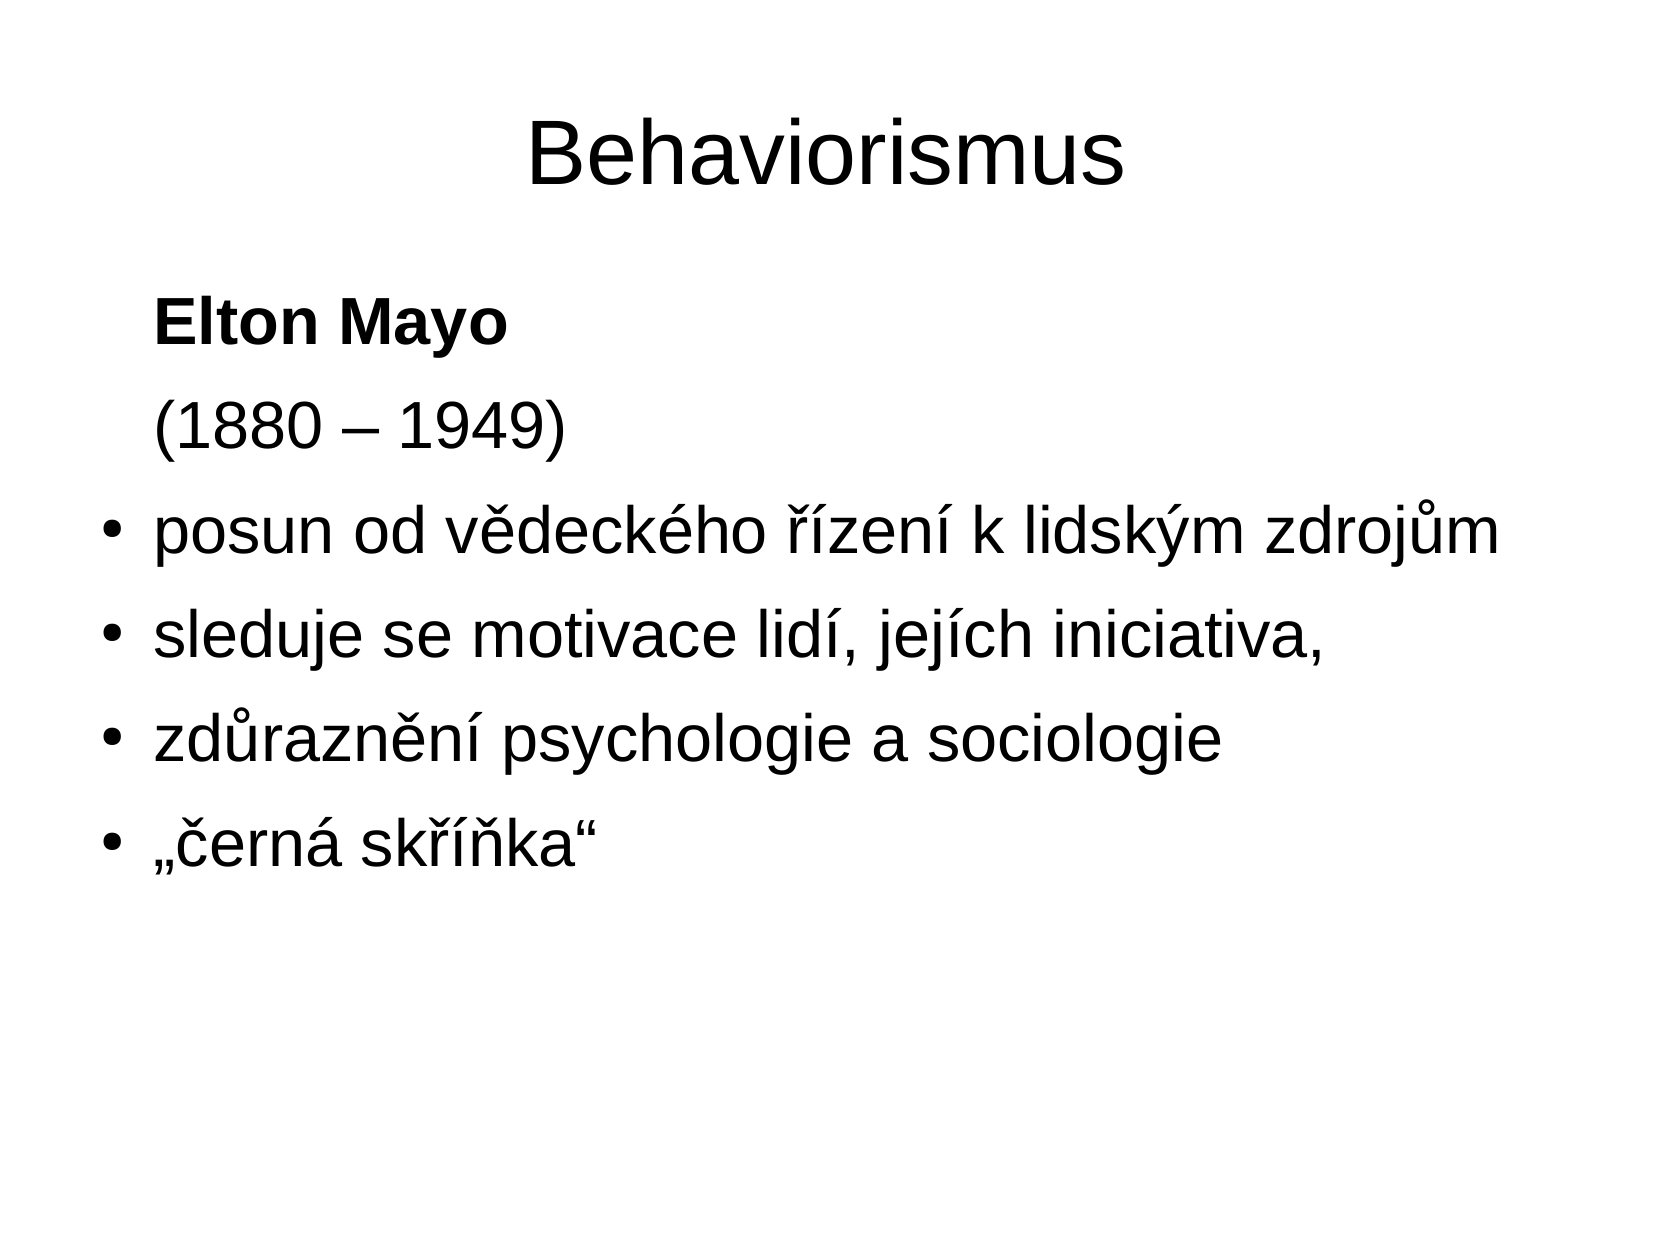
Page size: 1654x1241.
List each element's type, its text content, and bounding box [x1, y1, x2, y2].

title Behaviorismus [82, 49, 1571, 257]
list Elton Mayo (1880 – 1949) posun od vědeckého řízení k lidským zdrojům sleduje se motivace lidí, jejích iniciativa, zdůraznění psychologie a sociologie „černá skříňka“ [82, 284, 1571, 1004]
